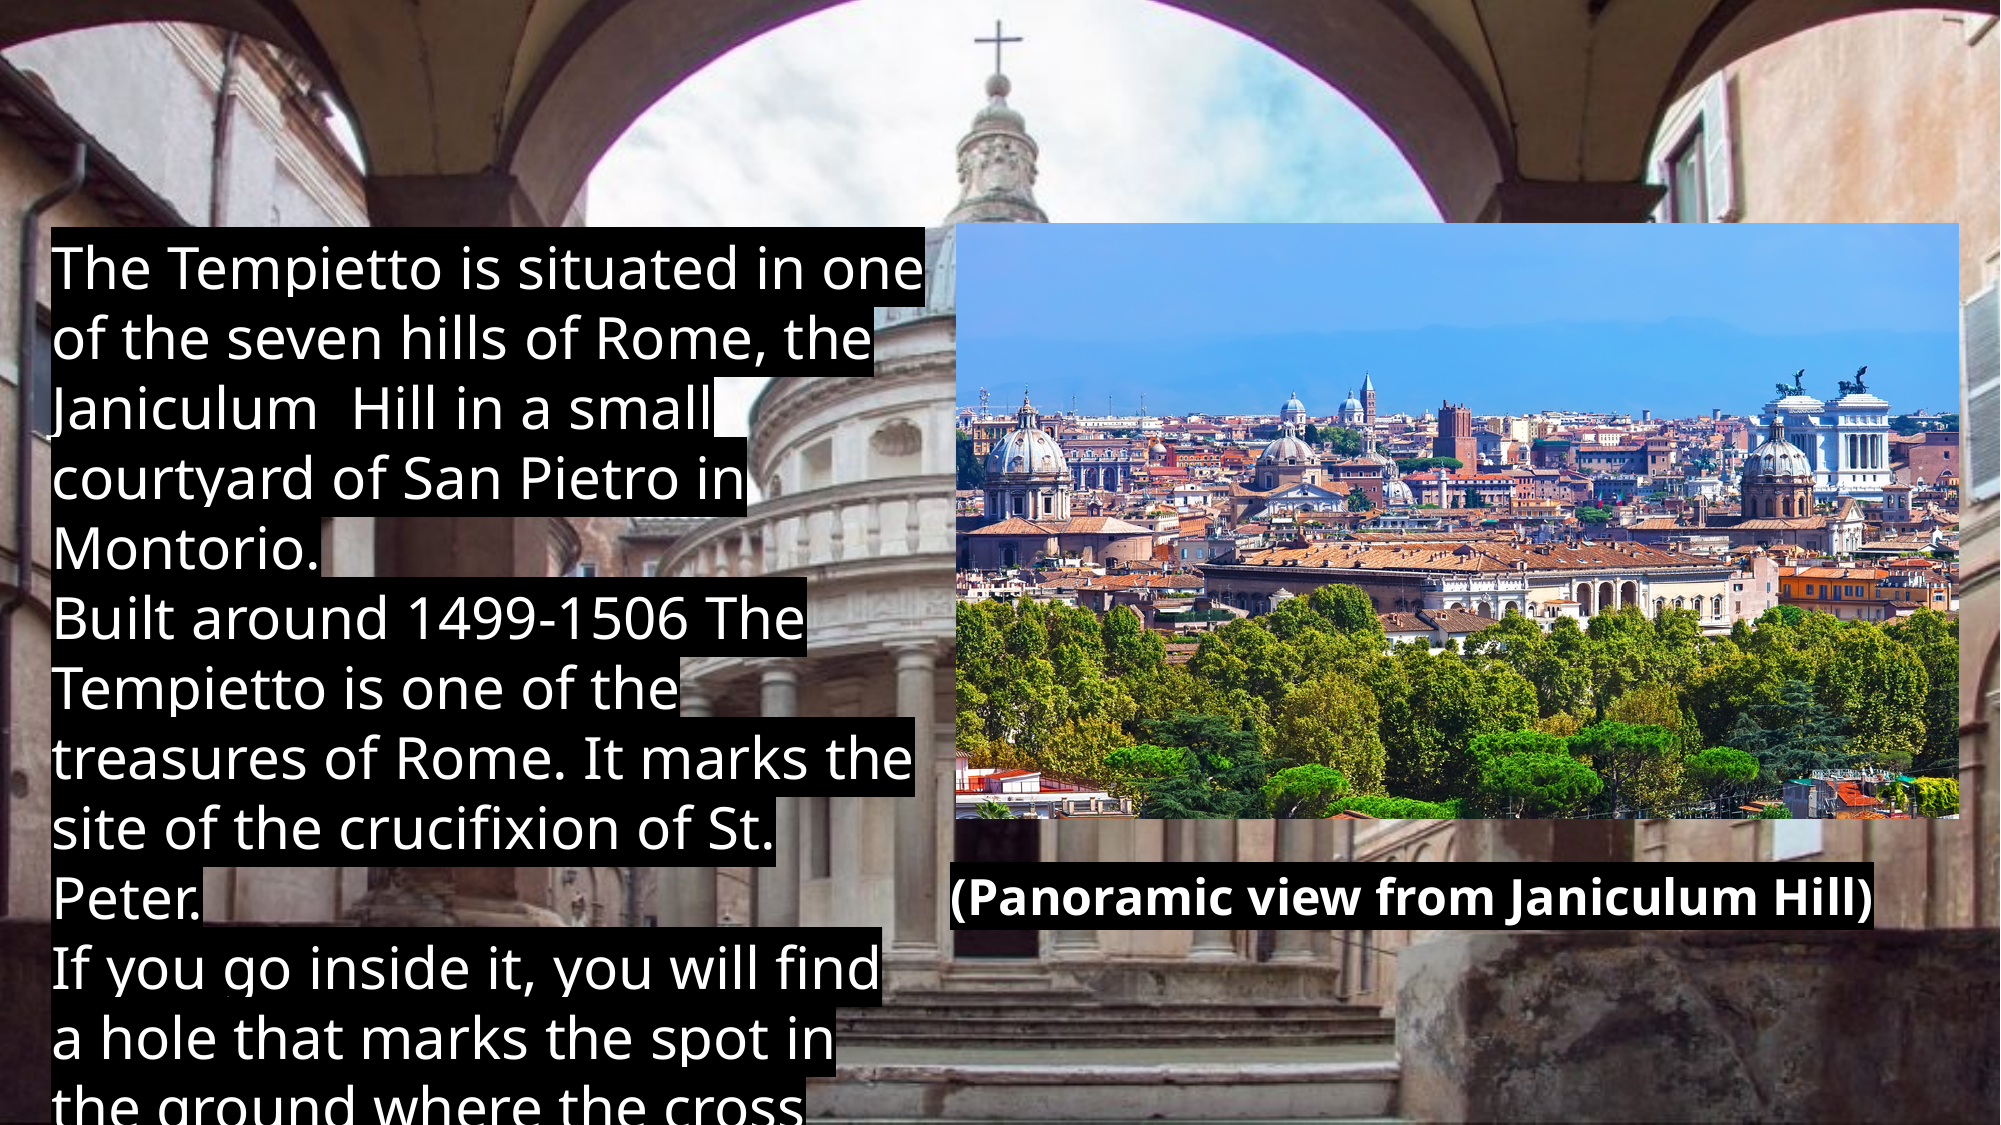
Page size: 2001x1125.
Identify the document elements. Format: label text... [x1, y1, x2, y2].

text_box The Tempietto is situated in one of the seven hills of Rome, the Janiculum Hill in a small courtyard of San Pietro in Montorio. Built around 1499-1506 The Tempietto is one of the treasures of Rome. It marks the site of the crucifixion of St. Peter. If you go inside it, you will find a hole that marks the spot in the ground where the cross was placed St. Peter was crucified upside down. [36, 223, 942, 1088]
picture [0, 0, 2000, 1125]
text_box (Panoramic view from Janiculum Hill) [935, 857, 1899, 934]
